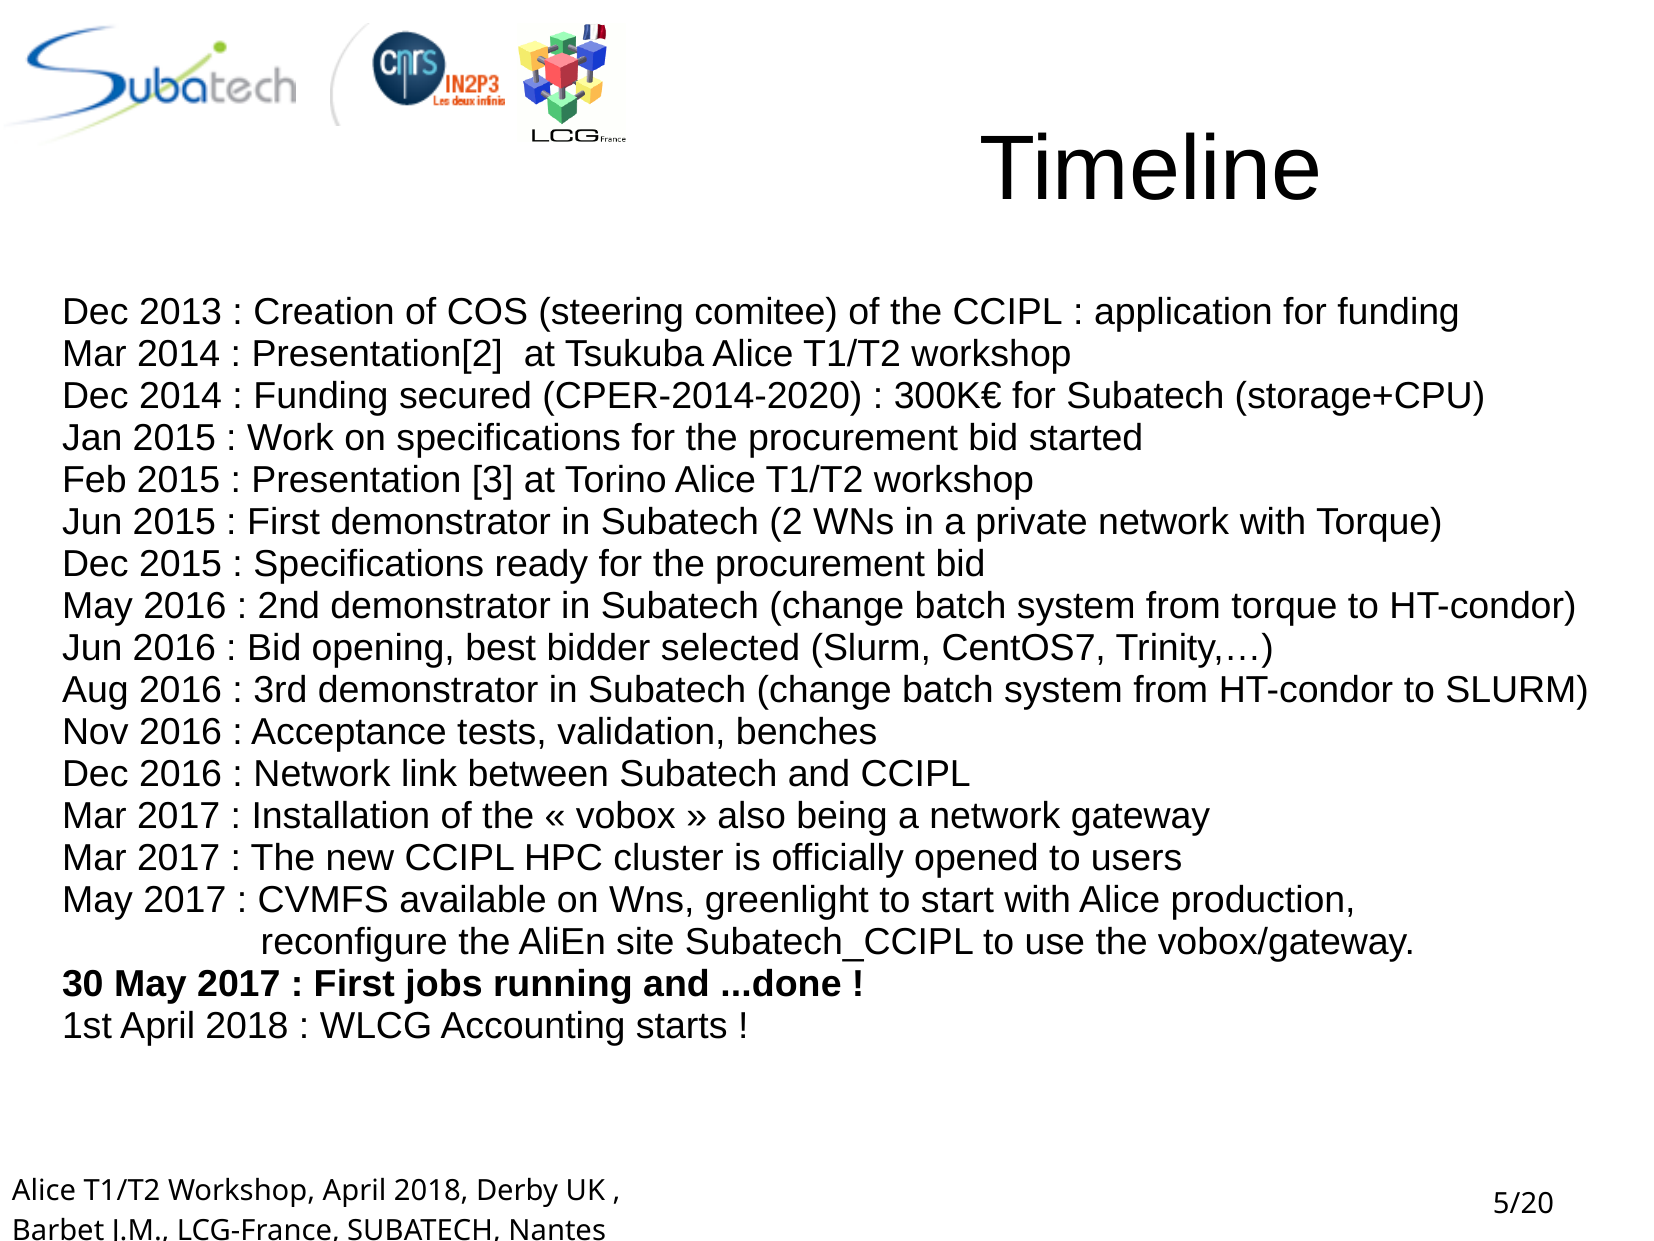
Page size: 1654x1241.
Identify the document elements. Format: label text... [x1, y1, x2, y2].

picture [3, 10, 296, 150]
picture [517, 23, 626, 142]
title Timeline [661, 64, 1642, 272]
picture [330, 23, 505, 126]
text_box Dec 2013 : Creation of COS (steering comitee) of the CCIPL : application for funding Mar 2014 : Presentation[2] at Tsukuba Alice T1/T2 workshop Dec 2014 : Funding secured (CPER-2014-2020) : 300K€ for Subatech (storage+CPU) Jan 2015 : Work on specifications for the procurement bid started Feb 2015 : Presentation [3] at Torino Alice T1/T2 workshop Jun 2015 : First demonstrator in Subatech (2 WNs in a private network with Torque) Dec 2015 : Specifications ready for the procurement bid May 2016 : 2nd demonstrator in Subatech (change batch system from torque to HT-condor) Jun 2016 : Bid opening, best bidder selected (Slurm, CentOS7, Trinity,…) Aug 2016 : 3rd demonstrator in Subatech (change batch system from HT-condor to SLURM) Nov 2016 : Acceptance tests, validation, benches Dec 2016 : Network link between Subatech and CCIPL Mar 2017 : Installation of the « vobox » also being a network gateway Mar 2017 : The new CCIPL HPC cluster is officially opened to users May 2017 : CVMFS available on Wns, greenlight to start with Alice production, reconfigure the AliEn site Subatech_CCIPL to use the vobox/gateway. 30 May 2017 : First jobs running and ...done ! 1st April 2018 : WLCG Accounting starts ! [47, 283, 1619, 1097]
